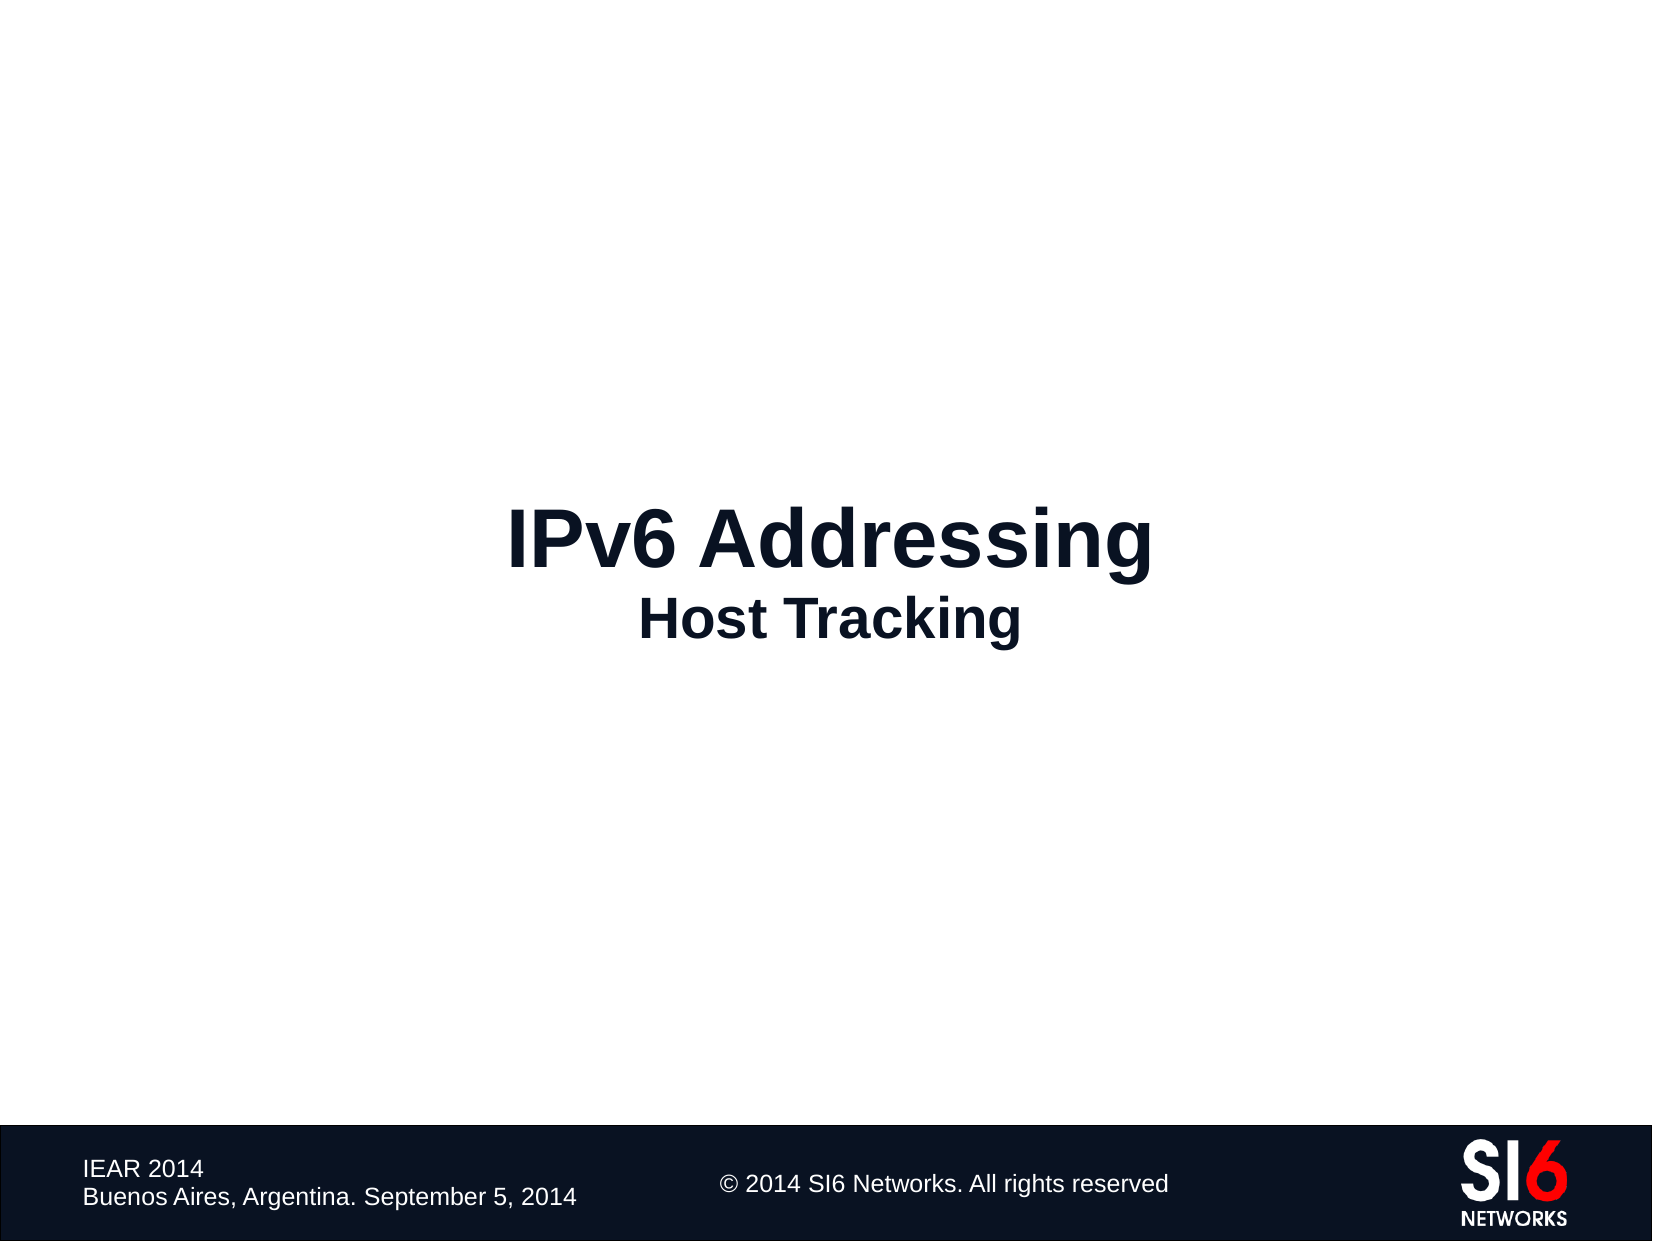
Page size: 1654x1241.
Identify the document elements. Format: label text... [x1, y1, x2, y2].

title IPv6 Addressing Host Tracking [86, 467, 1576, 676]
picture [1461, 1139, 1567, 1226]
